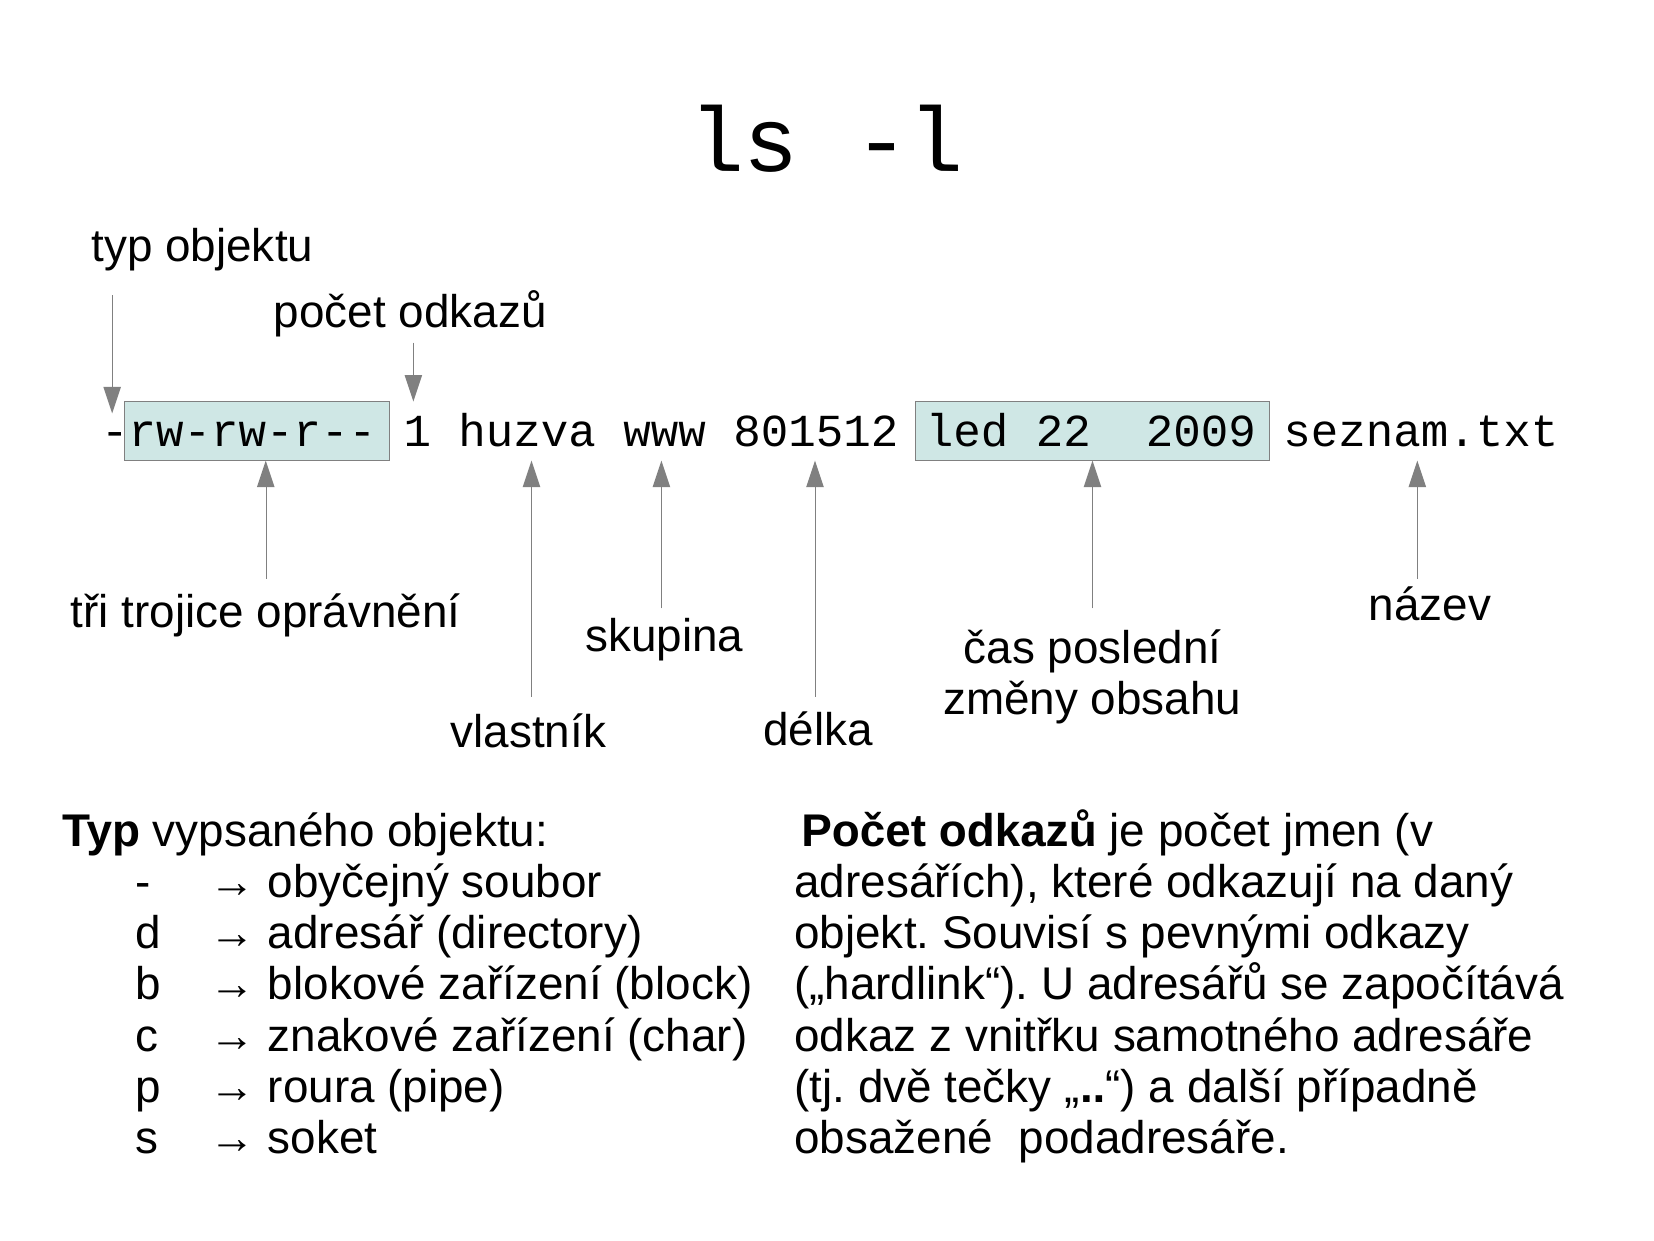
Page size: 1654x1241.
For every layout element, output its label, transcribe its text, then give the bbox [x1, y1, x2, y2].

text_box tři trojice oprávnění [47, 578, 485, 645]
text_box Typ vypsaného objektu: - → obyčejný soubor d → adresář (directory) b → blokové zařízení (block) c → znakové zařízení (char) p → roura (pipe) s → soket [47, 797, 779, 1171]
text_box vlastník [425, 698, 632, 765]
text_box název [1354, 571, 1507, 639]
title ls -l [82, 50, 1571, 244]
text_box čas poslední změny obsahu [915, 614, 1270, 732]
text_box skupina [561, 602, 768, 669]
text_box typ objektu [76, 212, 355, 279]
text_box Počet odkazů je počet jmen (v adresářích), které odkazují na daný objekt. Souvisí s pevnými odkazy („hardlink“). U adresářů se započítává odkaz z vnitřku samotného adresáře (tj. dvě tečky „..“) a další případně obsažené podadresáře. [779, 797, 1595, 1171]
text_box délka [744, 696, 892, 763]
text_box -rw-rw-r-- 1 huzva www 801512 led 22 2009 seznam.txt [76, 401, 1583, 469]
text_box počet odkazů [248, 278, 573, 345]
